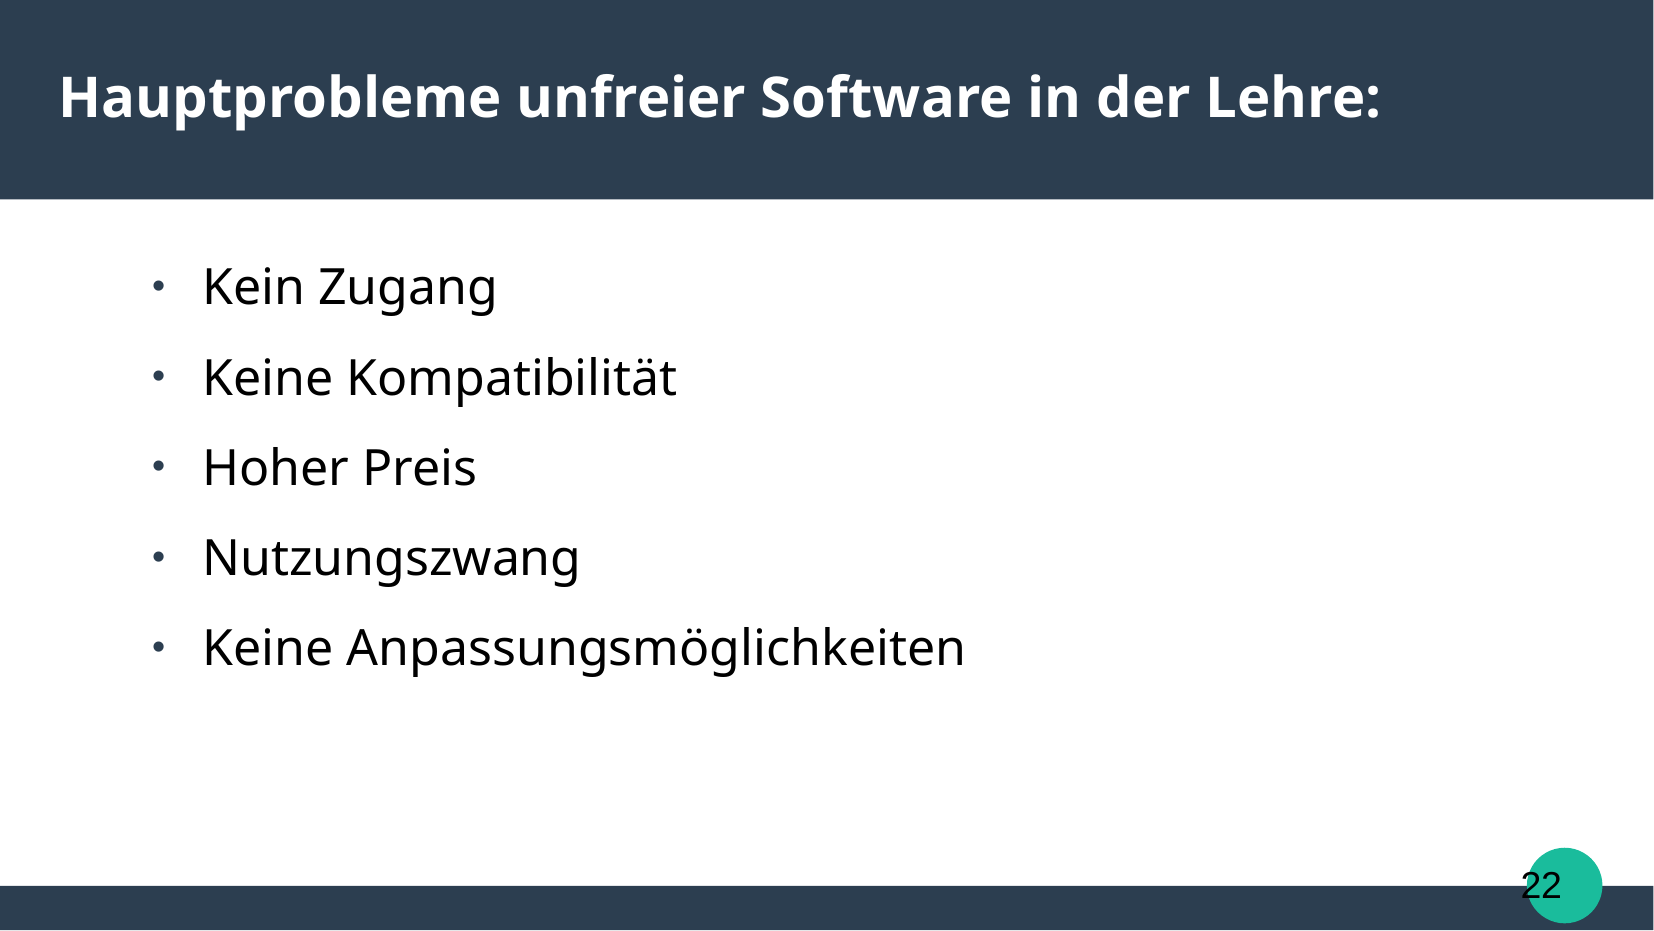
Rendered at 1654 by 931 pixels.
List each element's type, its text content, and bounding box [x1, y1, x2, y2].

list Kein Zugang Keine Kompatibilität Hoher Preis Nutzungszwang Keine Anpassungsmöglichkeiten [59, 243, 1595, 864]
title Hauptprobleme unfreier Software in der Lehre: [59, 37, 1595, 155]
